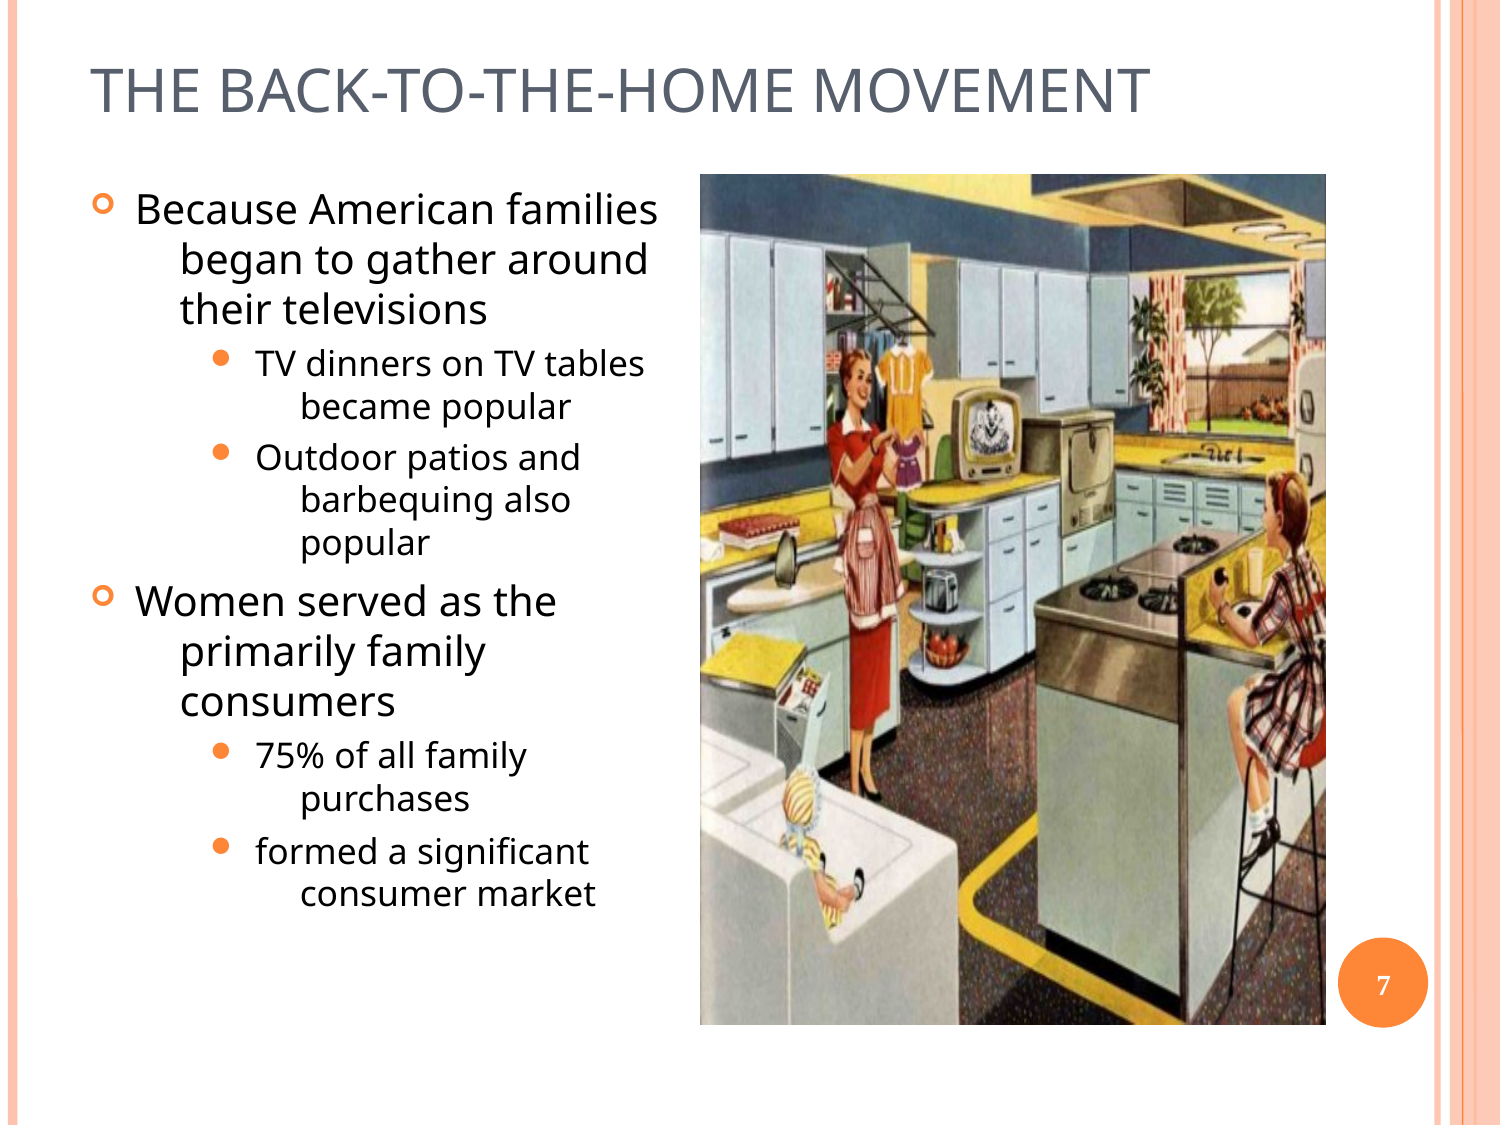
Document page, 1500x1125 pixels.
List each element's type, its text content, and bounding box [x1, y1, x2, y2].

picture [700, 174, 1326, 1025]
text_box [1333, 940, 1434, 1027]
list Because American families began to gather around their televisions TV dinners on TV tables became popular Outdoor patios and barbequing also popular Women served as the primarily family consumers 75% of all family purchases formed a significant consumer market [75, 174, 676, 1013]
title The Back-to-the-Home Movement [75, 45, 1300, 126]
